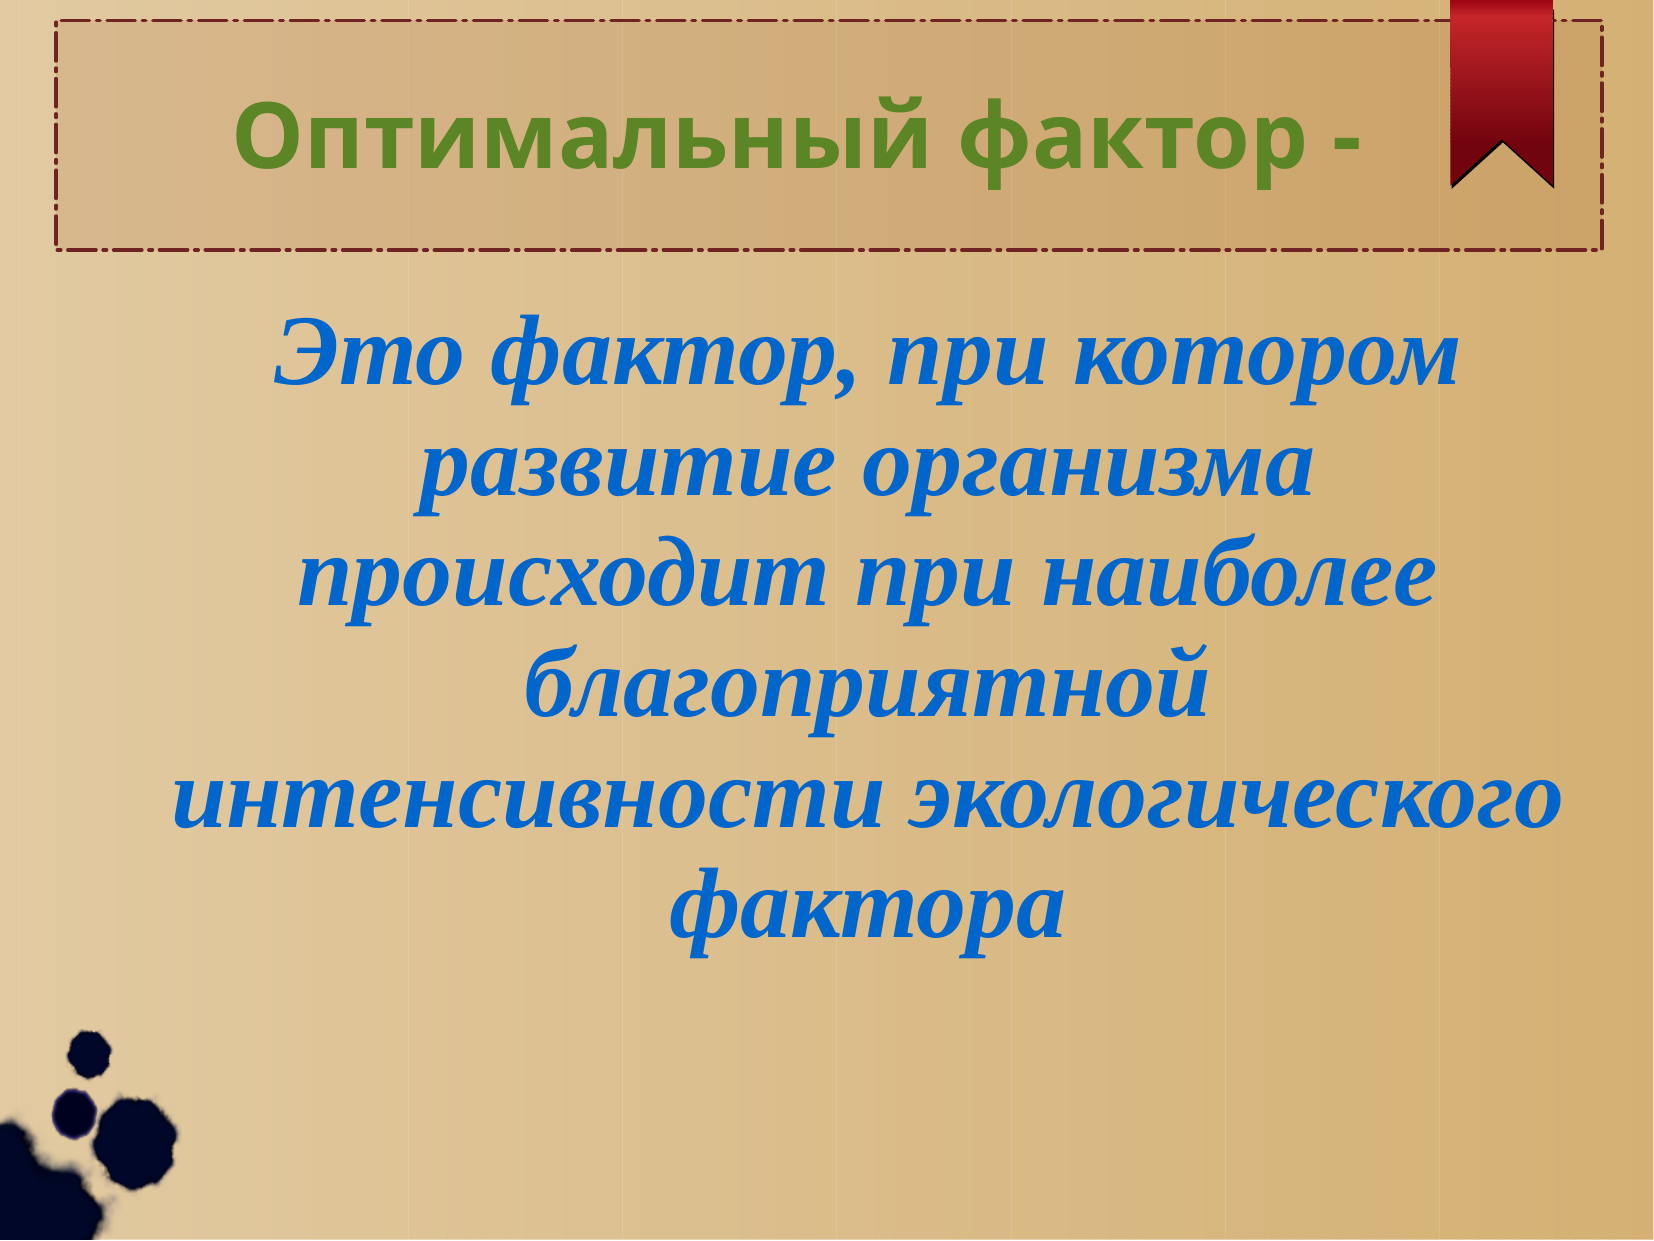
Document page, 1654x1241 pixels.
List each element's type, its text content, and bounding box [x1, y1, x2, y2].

title Оптимальный фактор - [88, 29, 1577, 237]
list Это фактор, при котором развитие организма происходит при наиболее благоприятной интенсивности экологического фактора [88, 295, 1577, 1015]
